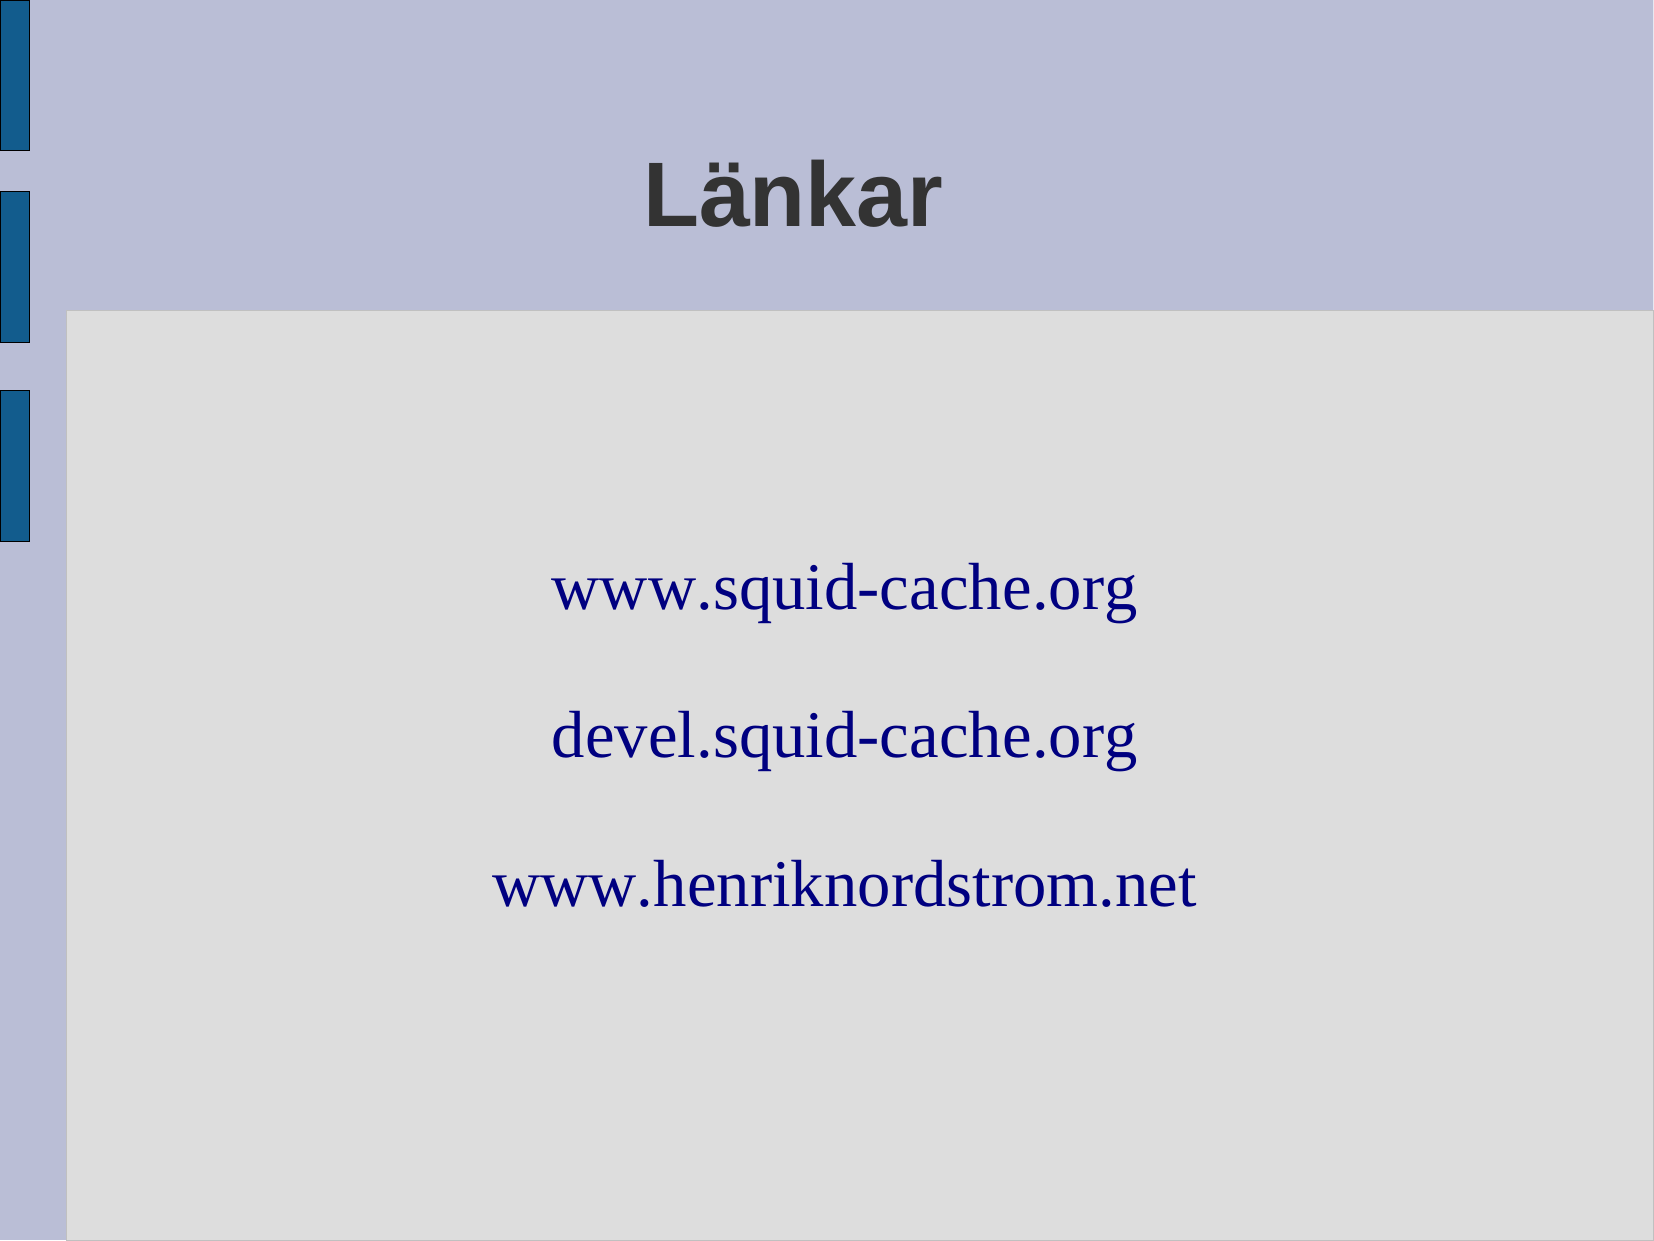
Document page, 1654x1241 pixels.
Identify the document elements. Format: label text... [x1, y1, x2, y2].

subtitle www.squid-cache.org devel.squid-cache.org www.henriknordstrom.net [121, 352, 1534, 1119]
title Länkar [121, 91, 1534, 299]
